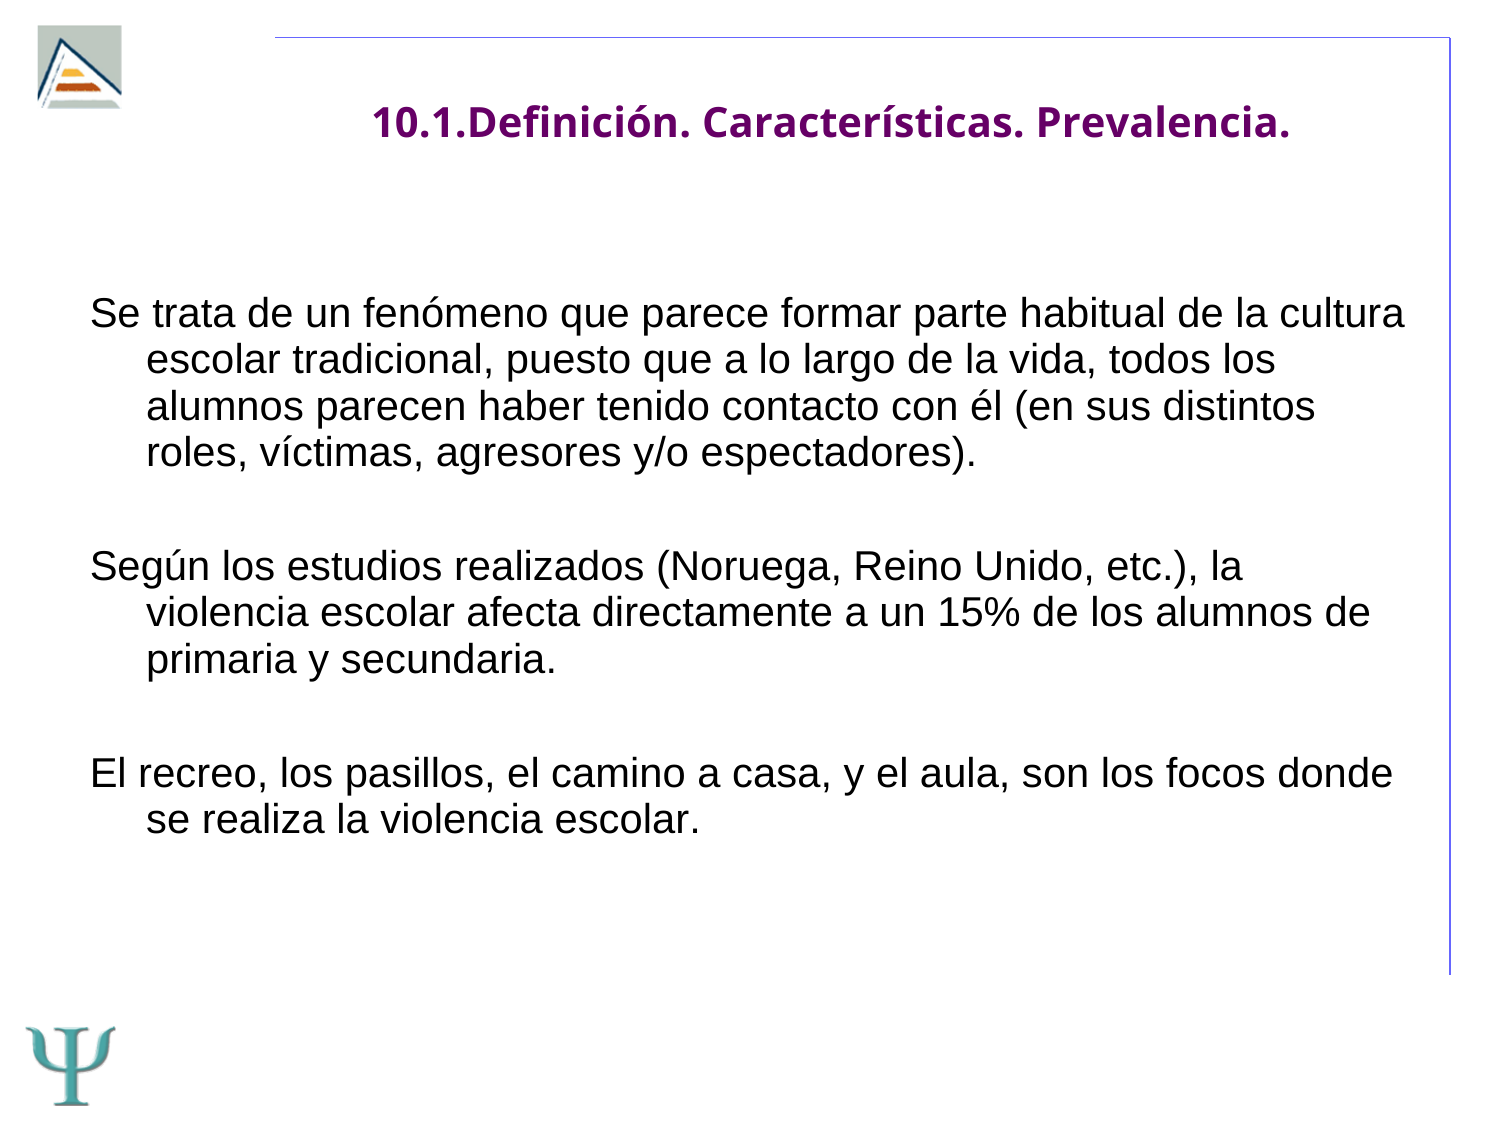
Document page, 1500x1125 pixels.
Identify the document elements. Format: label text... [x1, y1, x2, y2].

title 10.1.Definición. Características. Prevalencia. [262, 74, 1401, 168]
picture [24, 1024, 75, 1106]
picture [37, 24, 122, 109]
list Se trata de un fenómeno que parece formar parte habitual de la cultura escolar tradicional, puesto que a lo largo de la vida, todos los alumnos parecen haber tenido contacto con él (en sus distintos roles, víctimas, agresores y/o espectadores). Según los estudios realizados (Noruega, Reino Unido, etc.), la violencia escolar afecta directamente a un 15% de los alumnos de primaria y secundaria. El recreo, los pasillos, el camino a casa, y el aula, son los focos donde se realiza la violencia escolar. [75, 224, 1426, 1109]
